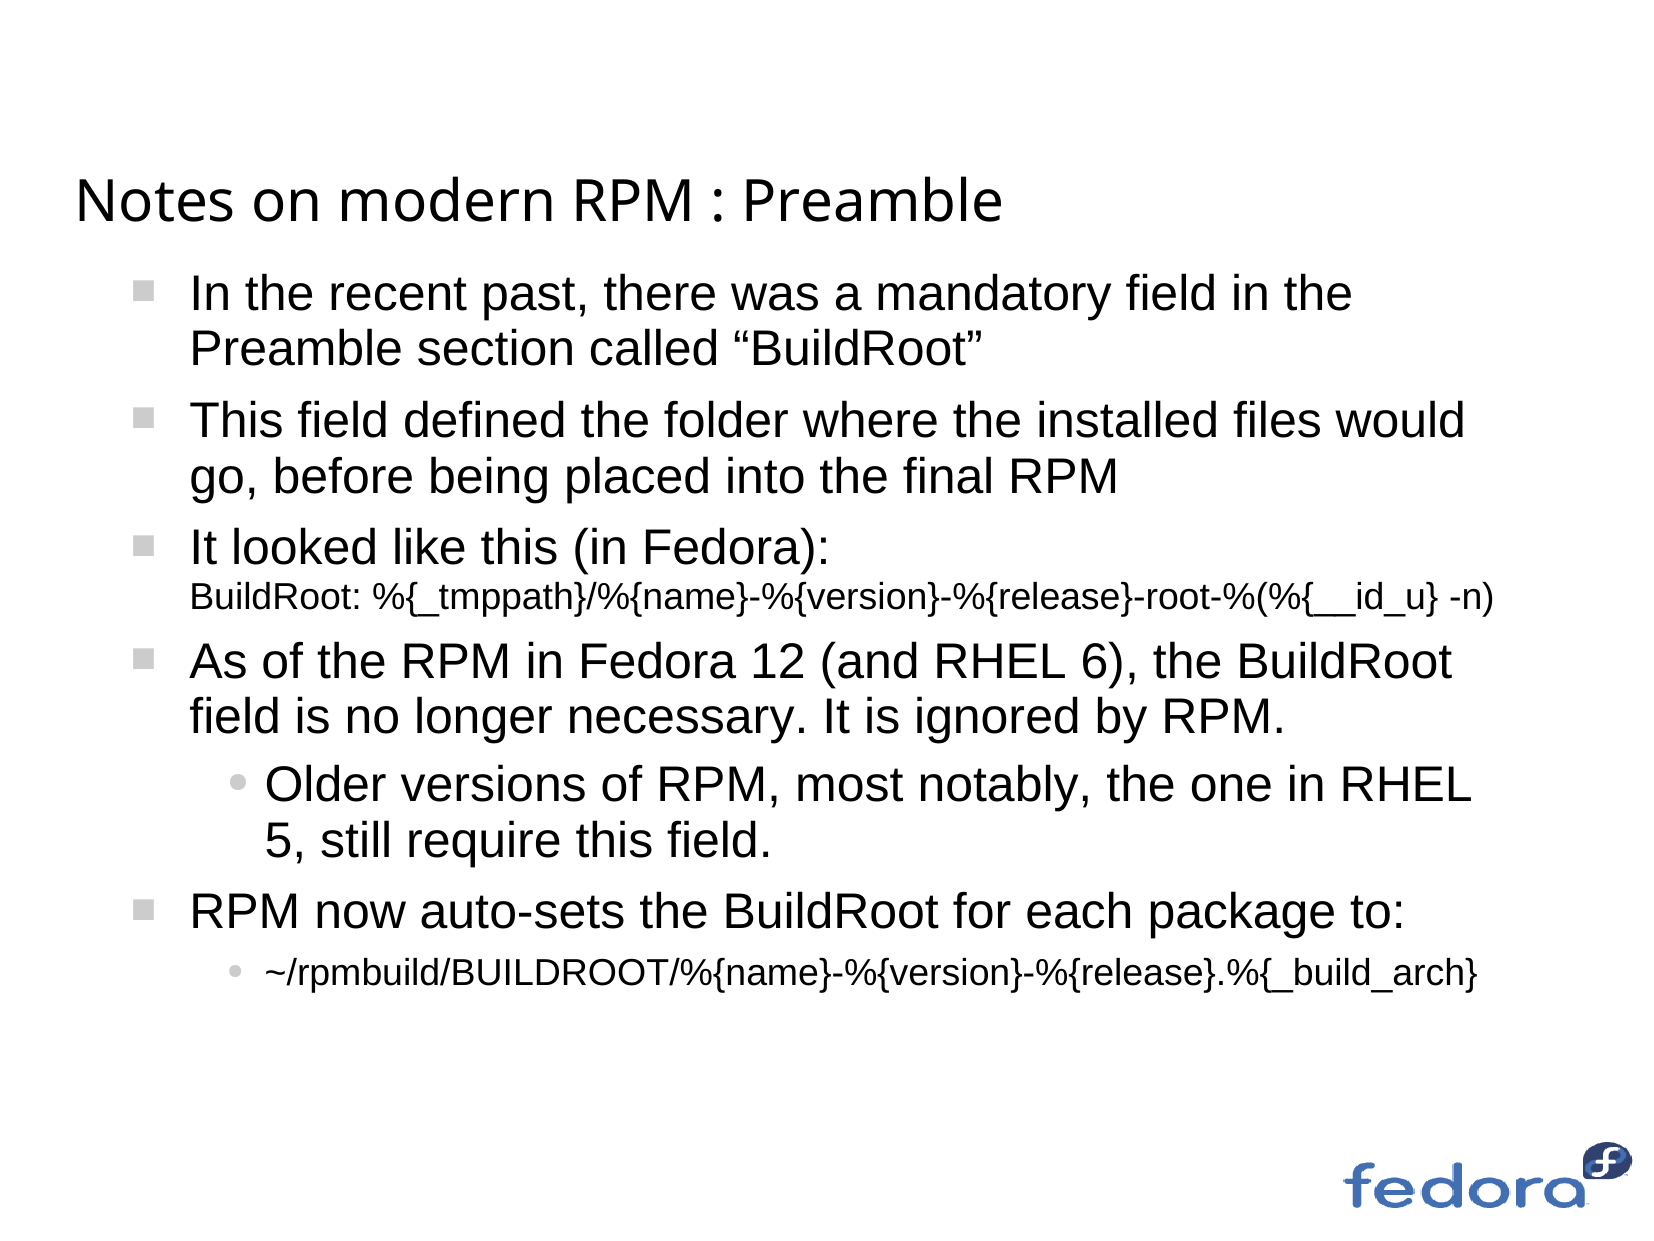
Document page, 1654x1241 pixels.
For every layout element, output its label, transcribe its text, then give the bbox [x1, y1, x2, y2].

list In the recent past, there was a mandatory field in the Preamble section called “BuildRoot” This field defined the folder where the installed files would go, before being placed into the final RPM It looked like this (in Fedora): BuildRoot: %{_tmppath}/%{name}-%{version}-%{release}-root-%(%{__id_u} -n) As of the RPM in Fedora 12 (and RHEL 6), the BuildRoot field is no longer necessary. It is ignored by RPM. Older versions of RPM, most notably, the one in RHEL 5, still require this field. RPM now auto-sets the BuildRoot for each package to: ~/rpmbuild/BUILDROOT/%{name}-%{version}-%{release}.%{_build_arch} [77, 264, 1500, 1174]
picture [1332, 1124, 1651, 1227]
title Notes on modern RPM : Preamble [74, 140, 1506, 259]
